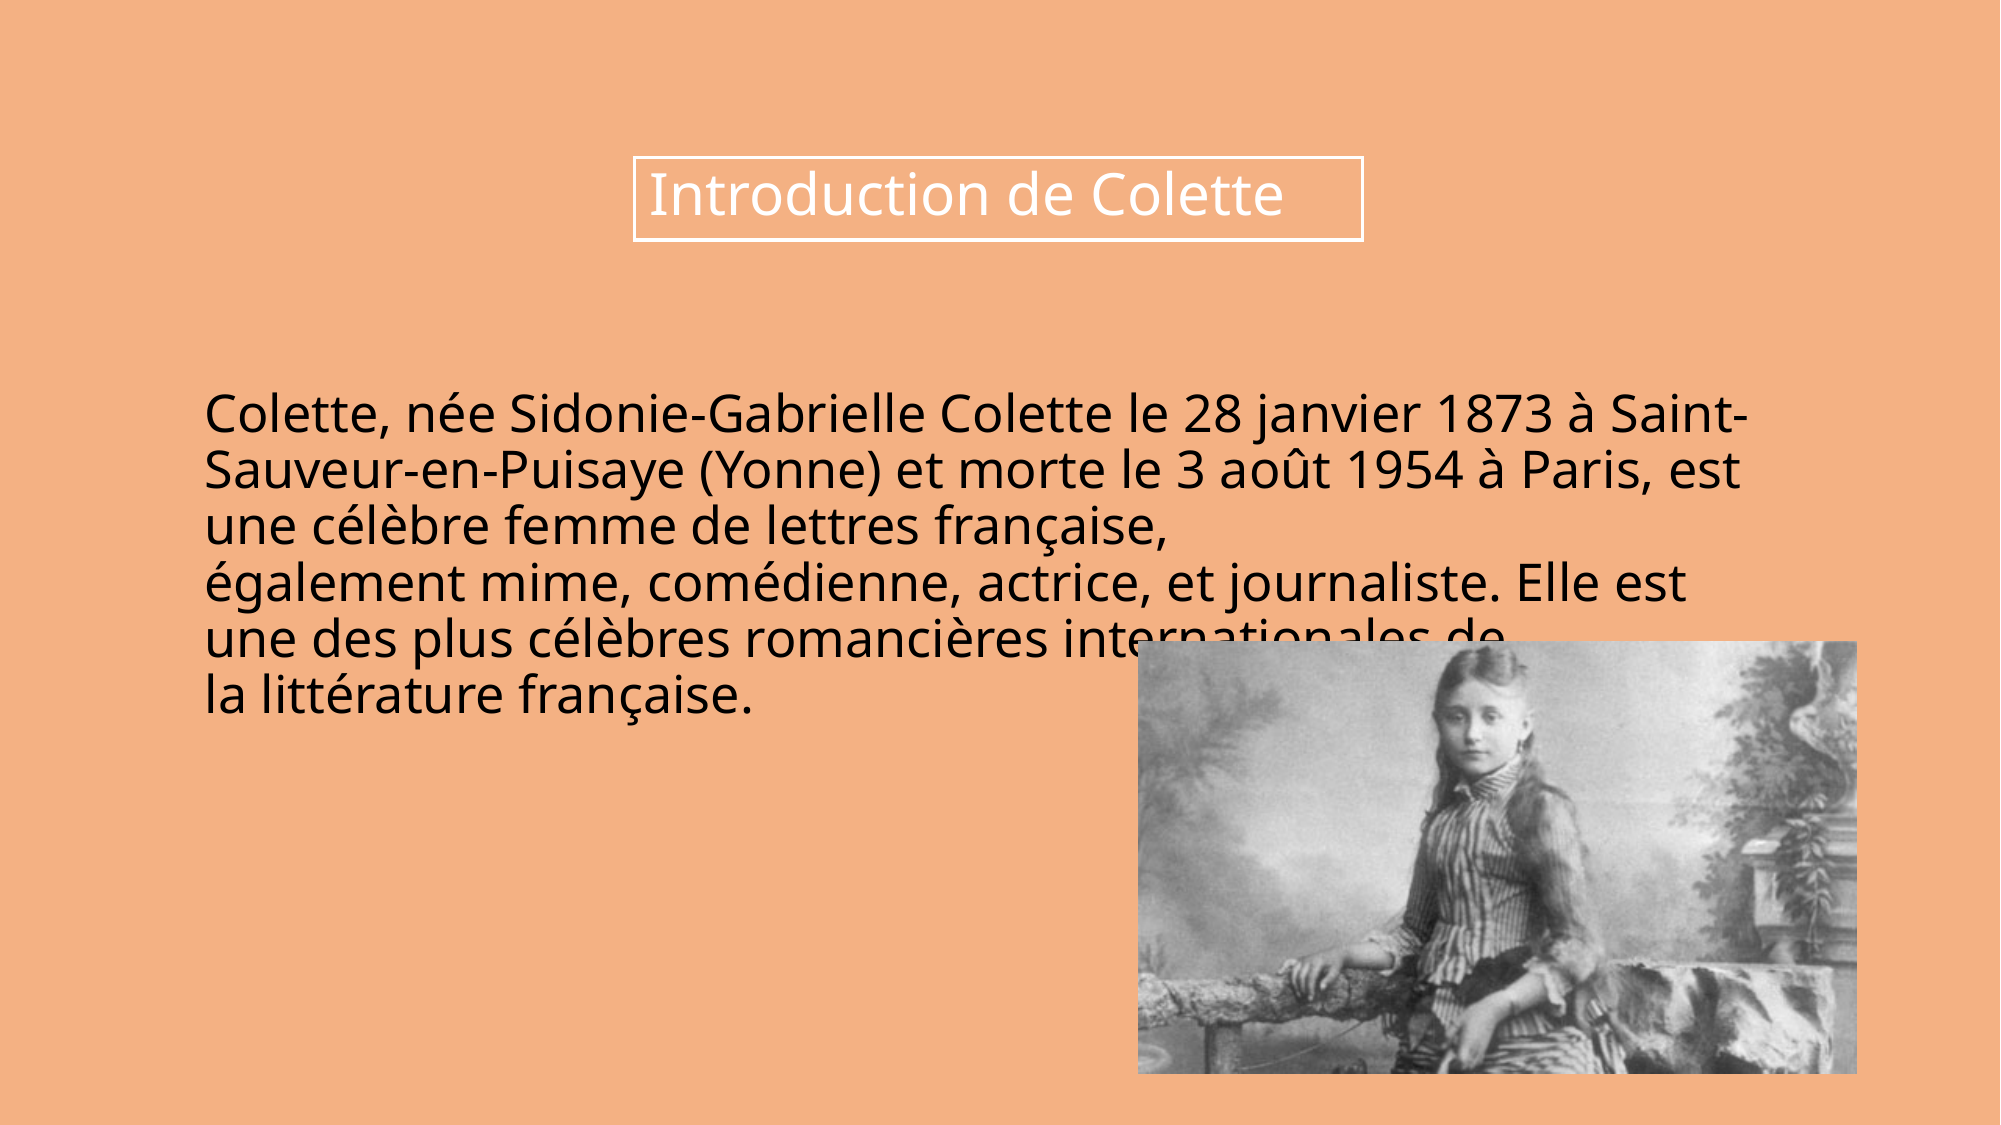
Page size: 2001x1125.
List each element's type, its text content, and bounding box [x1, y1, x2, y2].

title Introduction de Colette [634, 157, 1363, 240]
picture [1138, 641, 1857, 1074]
subtitle Colette, née Sidonie-Gabrielle Colette le 28 janvier 1873 à Saint-Sauveur-en-Puisaye (Yonne) et morte le 3 août 1954 à Paris, est une célèbre femme de lettres française, également mime, comédienne, actrice, et journaliste. Elle est une des plus célèbres romancières internationales de la littérature française. [189, 380, 1808, 858]
